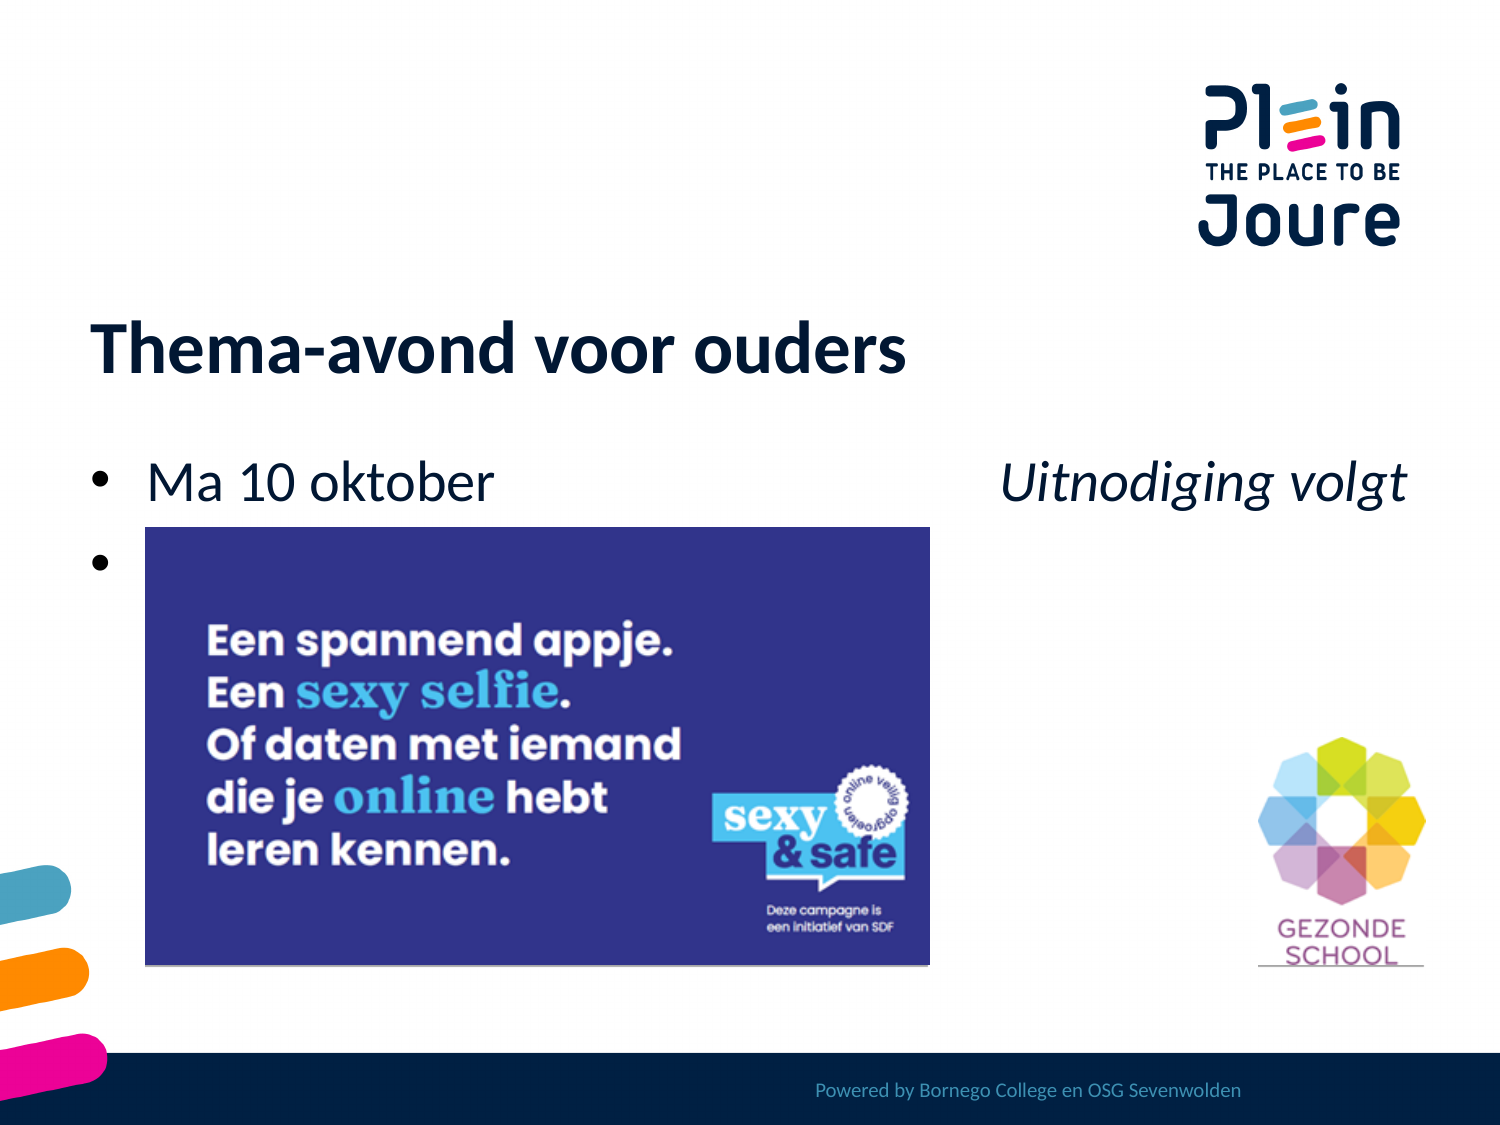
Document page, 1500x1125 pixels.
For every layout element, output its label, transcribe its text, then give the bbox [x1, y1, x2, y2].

picture [1258, 738, 1426, 966]
list Ma 10 oktober Uitnodiging volgt [75, 435, 1426, 1005]
picture [145, 527, 930, 965]
text_box Powered by Bornego College en OSG Sevenwolden [800, 1053, 1426, 1125]
title Thema-avond voor ouders [75, 267, 1426, 419]
